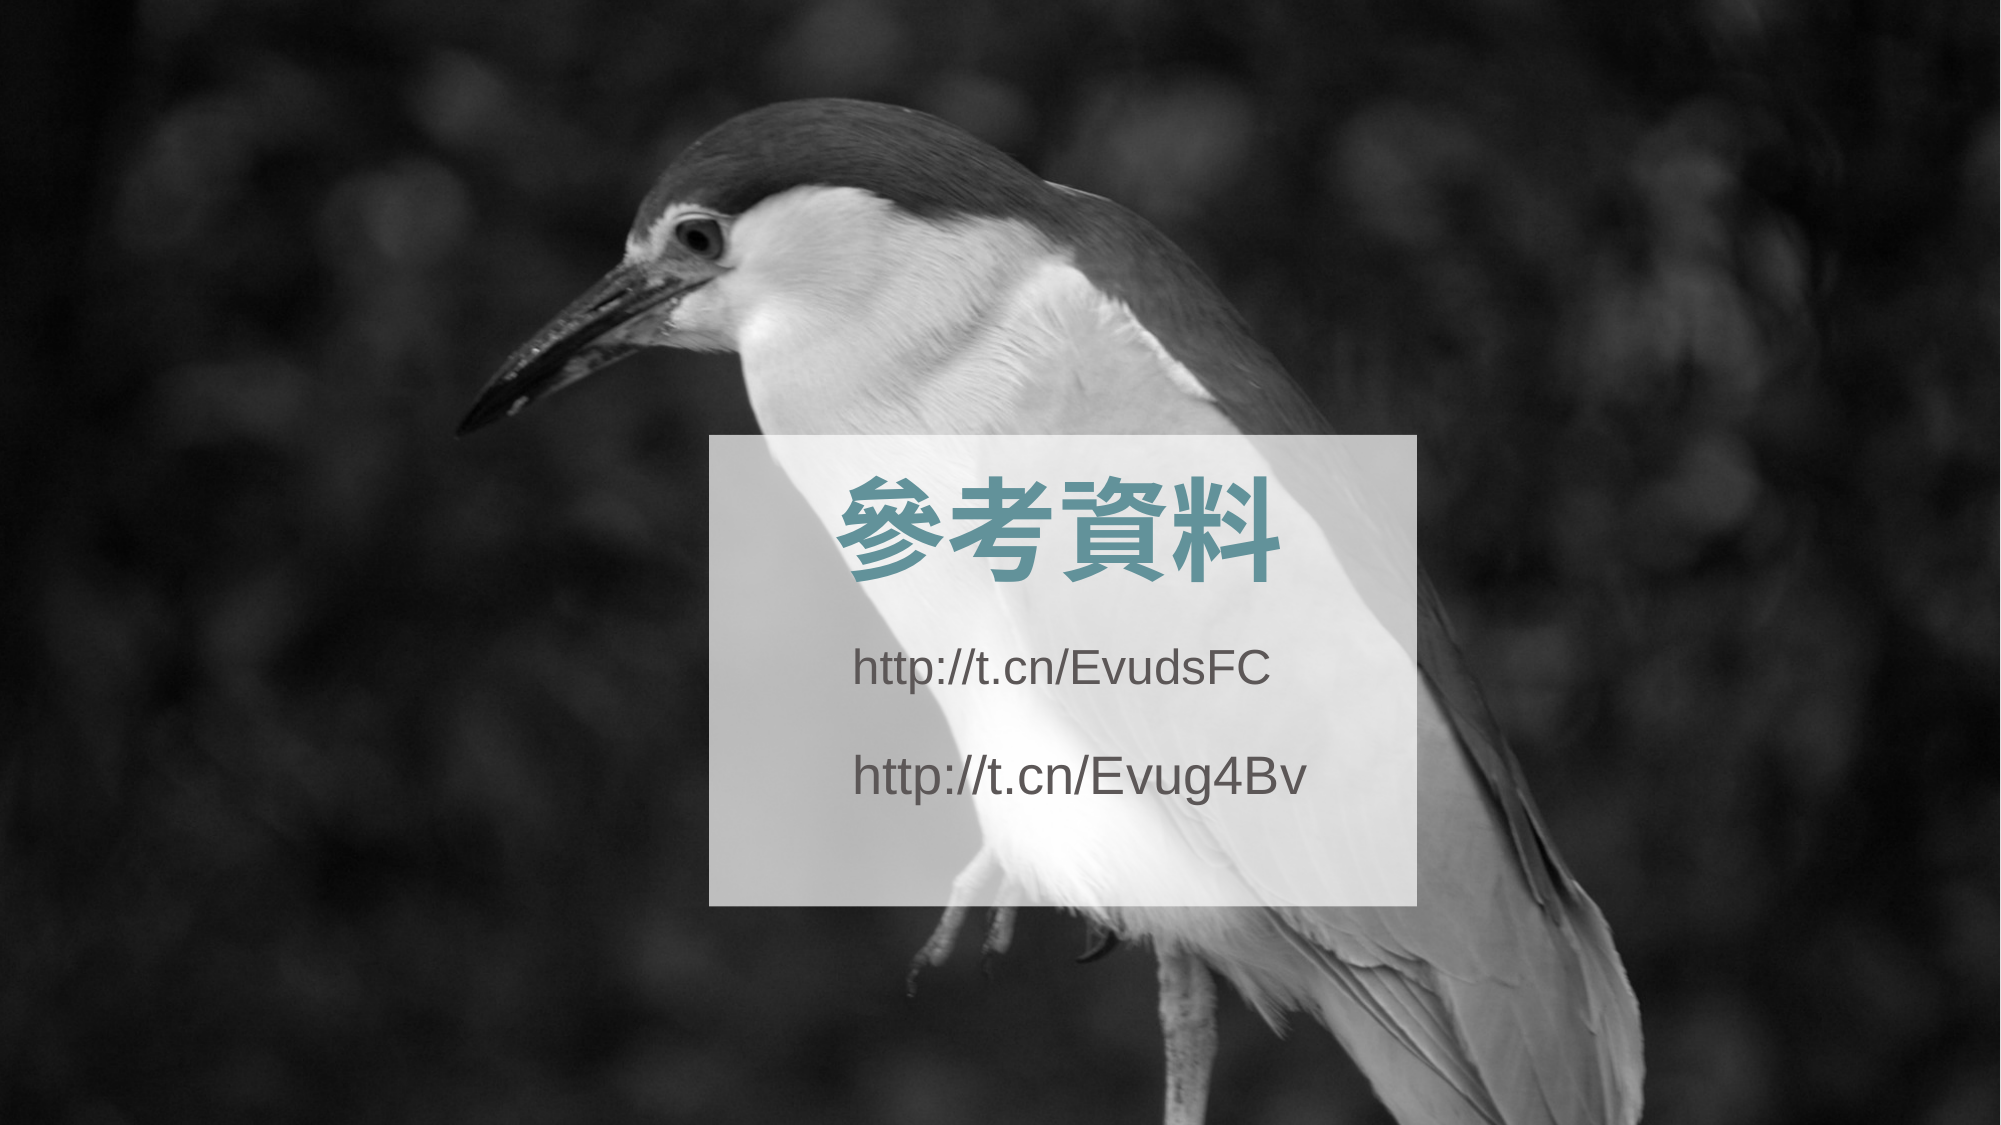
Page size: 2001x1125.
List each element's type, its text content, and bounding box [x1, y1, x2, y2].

text_box http://t.cn/Evug4Bv [837, 737, 1763, 862]
picture [0, 0, 2001, 1125]
text_box [709, 434, 1417, 907]
text_box http://t.cn/EvudsFC [837, 632, 1594, 737]
text_box 參考資料 [818, 434, 1298, 593]
